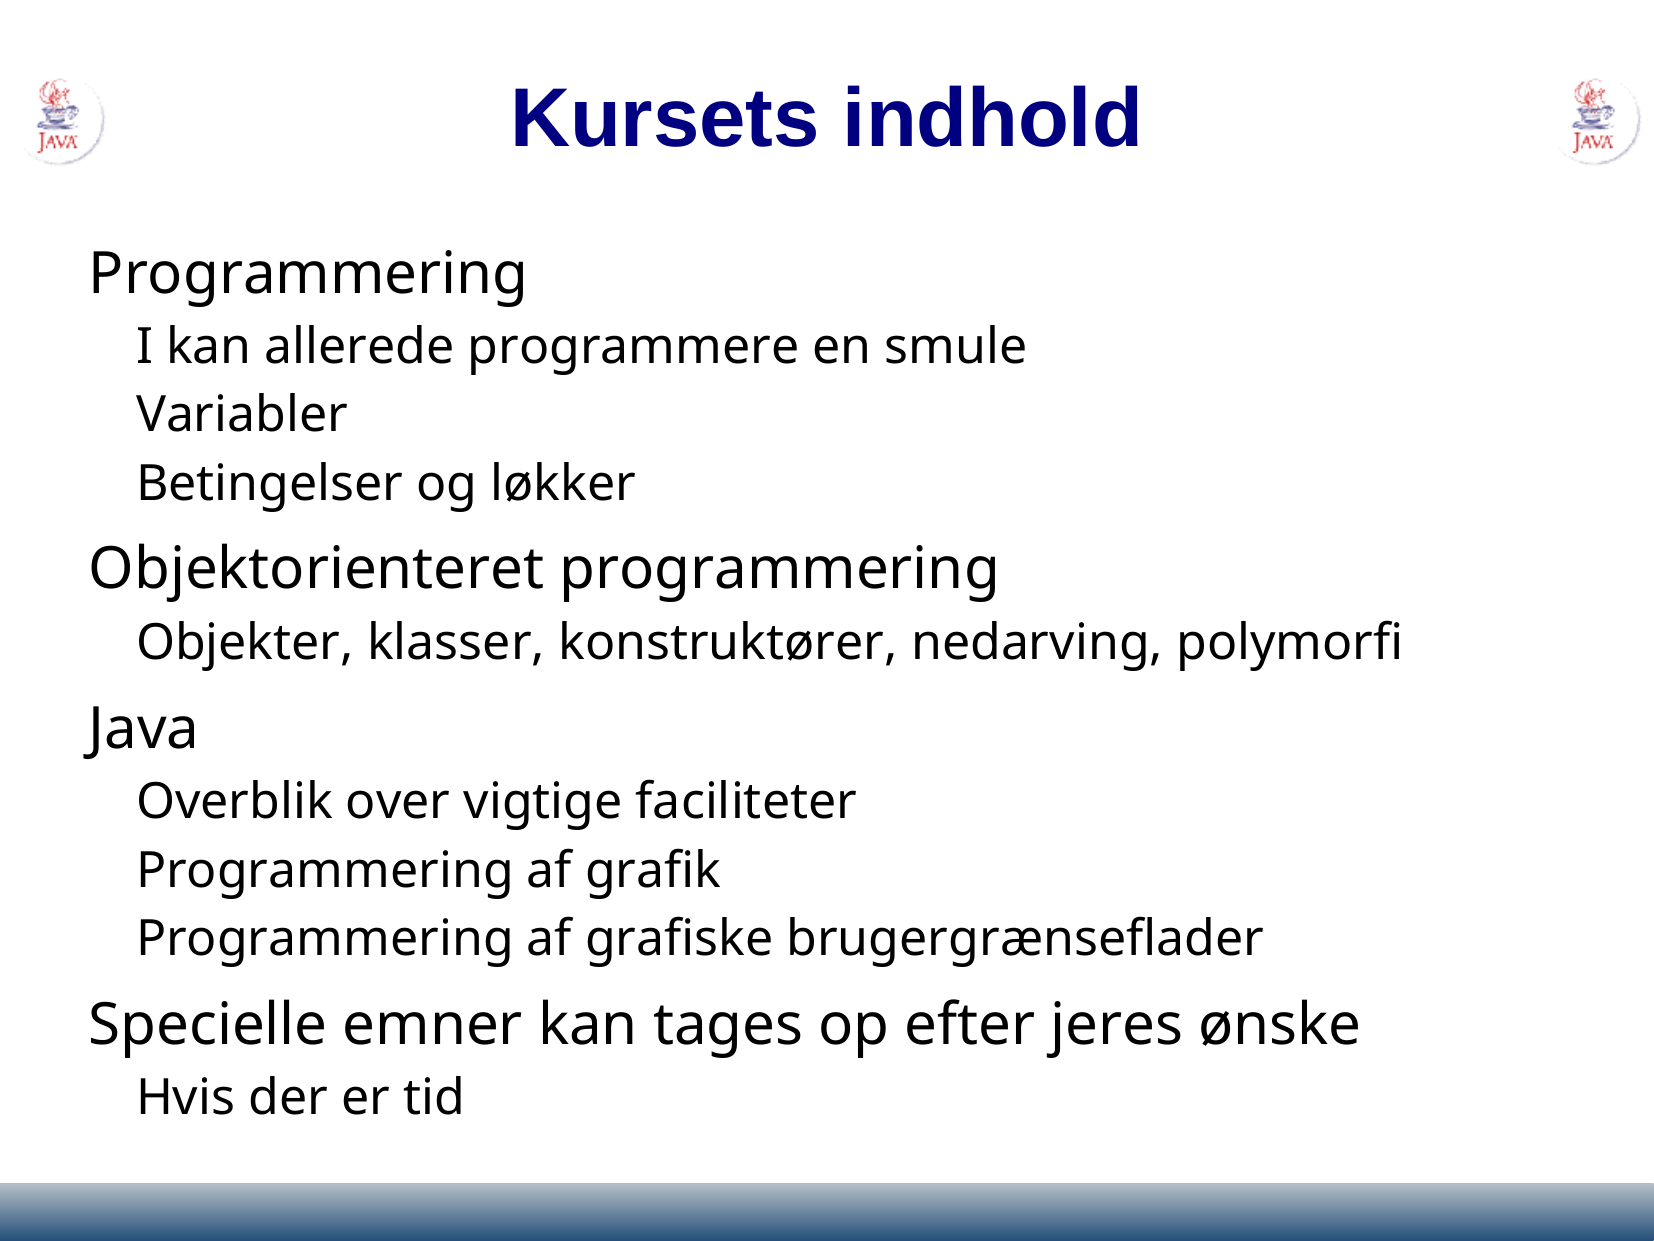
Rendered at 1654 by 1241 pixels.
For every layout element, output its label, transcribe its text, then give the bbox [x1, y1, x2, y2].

picture [10, 71, 105, 169]
list Programmering I kan allerede programmere en smule Variabler Betingelser og løkker Objektorienteret programmering Objekter, klasser, konstruktører, nedarving, polymorfi Java Overblik over vigtige faciliteter Programmering af grafik Programmering af grafiske brugergrænseflader Specielle emner kan tages op efter jeres ønske Hvis der er tid [76, 230, 1573, 1183]
picture [1549, 71, 1645, 169]
title Kursets indhold [105, 14, 1549, 222]
